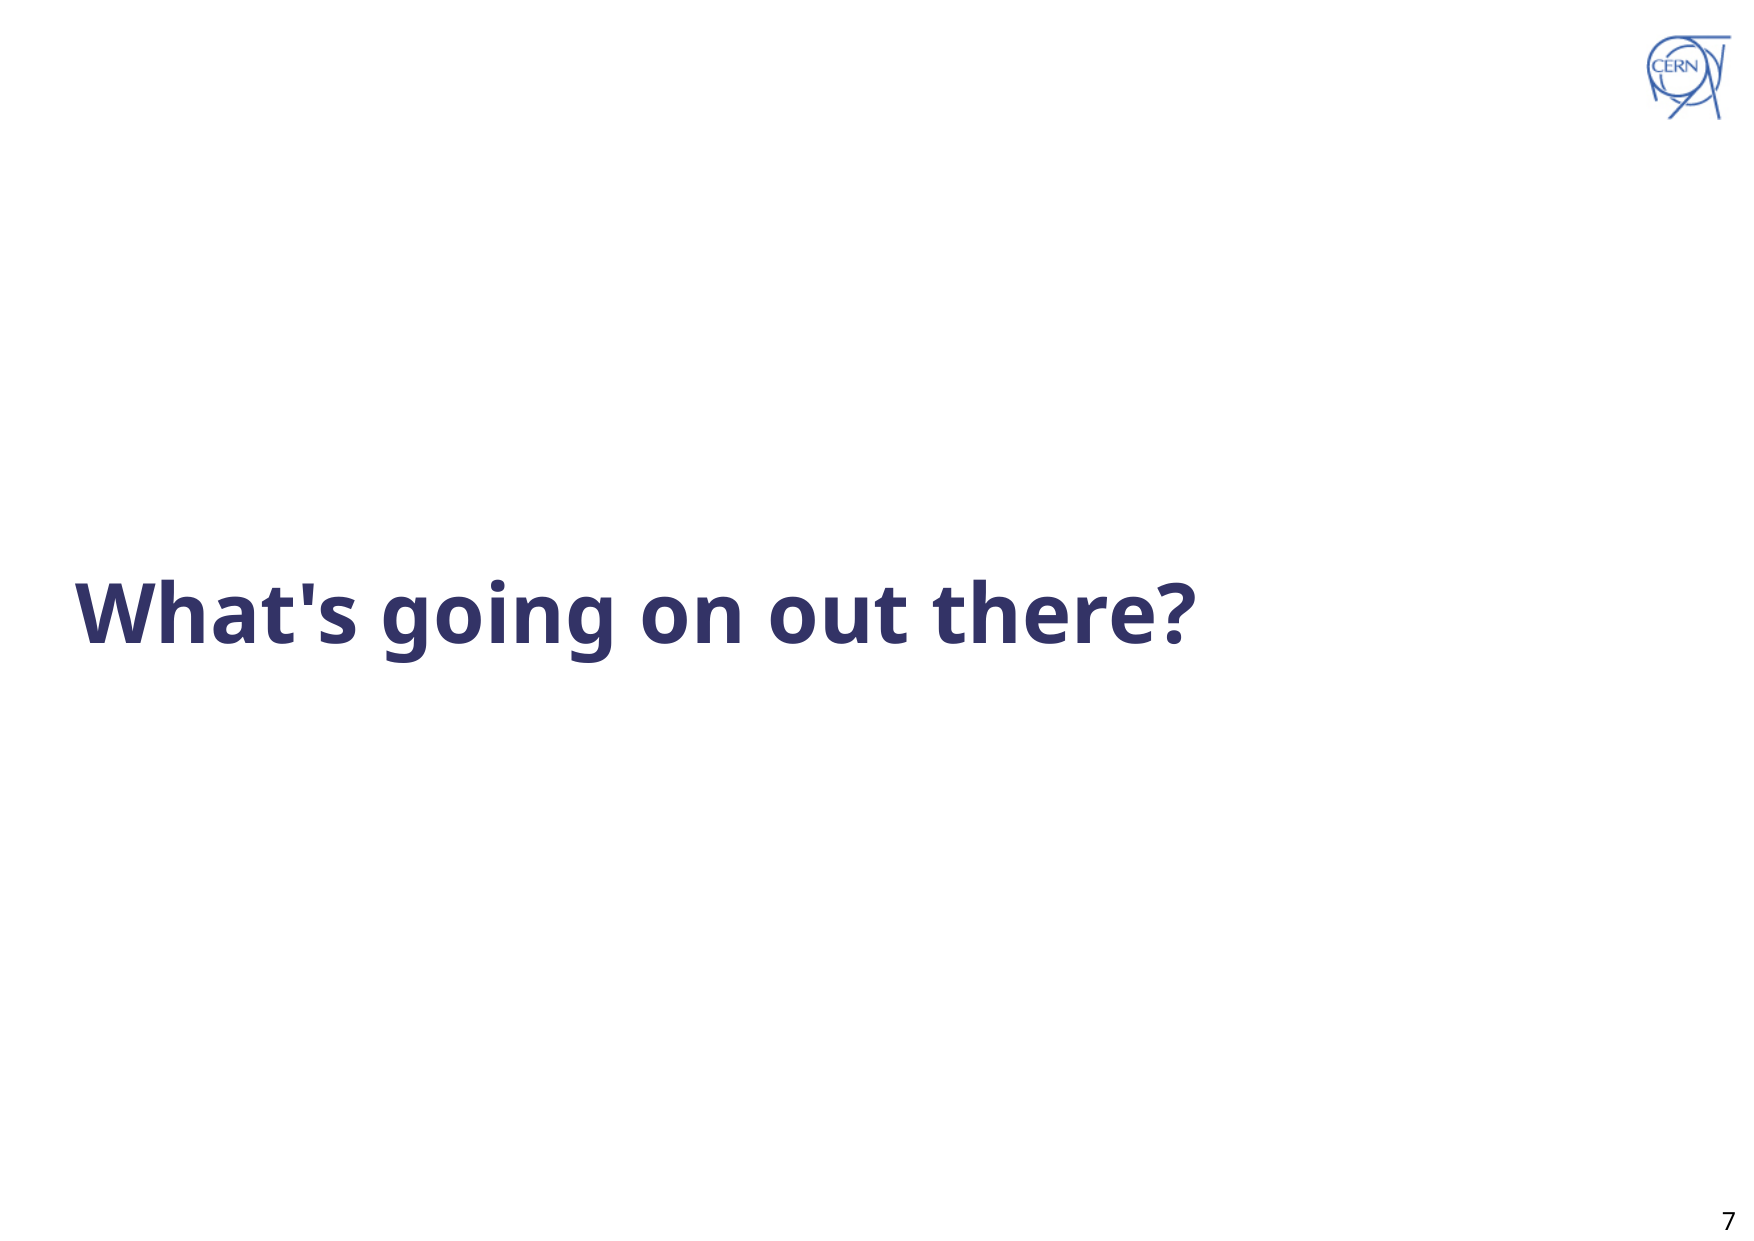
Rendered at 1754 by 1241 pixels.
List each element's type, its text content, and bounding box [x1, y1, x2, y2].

picture [1646, 34, 1732, 120]
title What's going on out there? [74, 521, 1632, 702]
